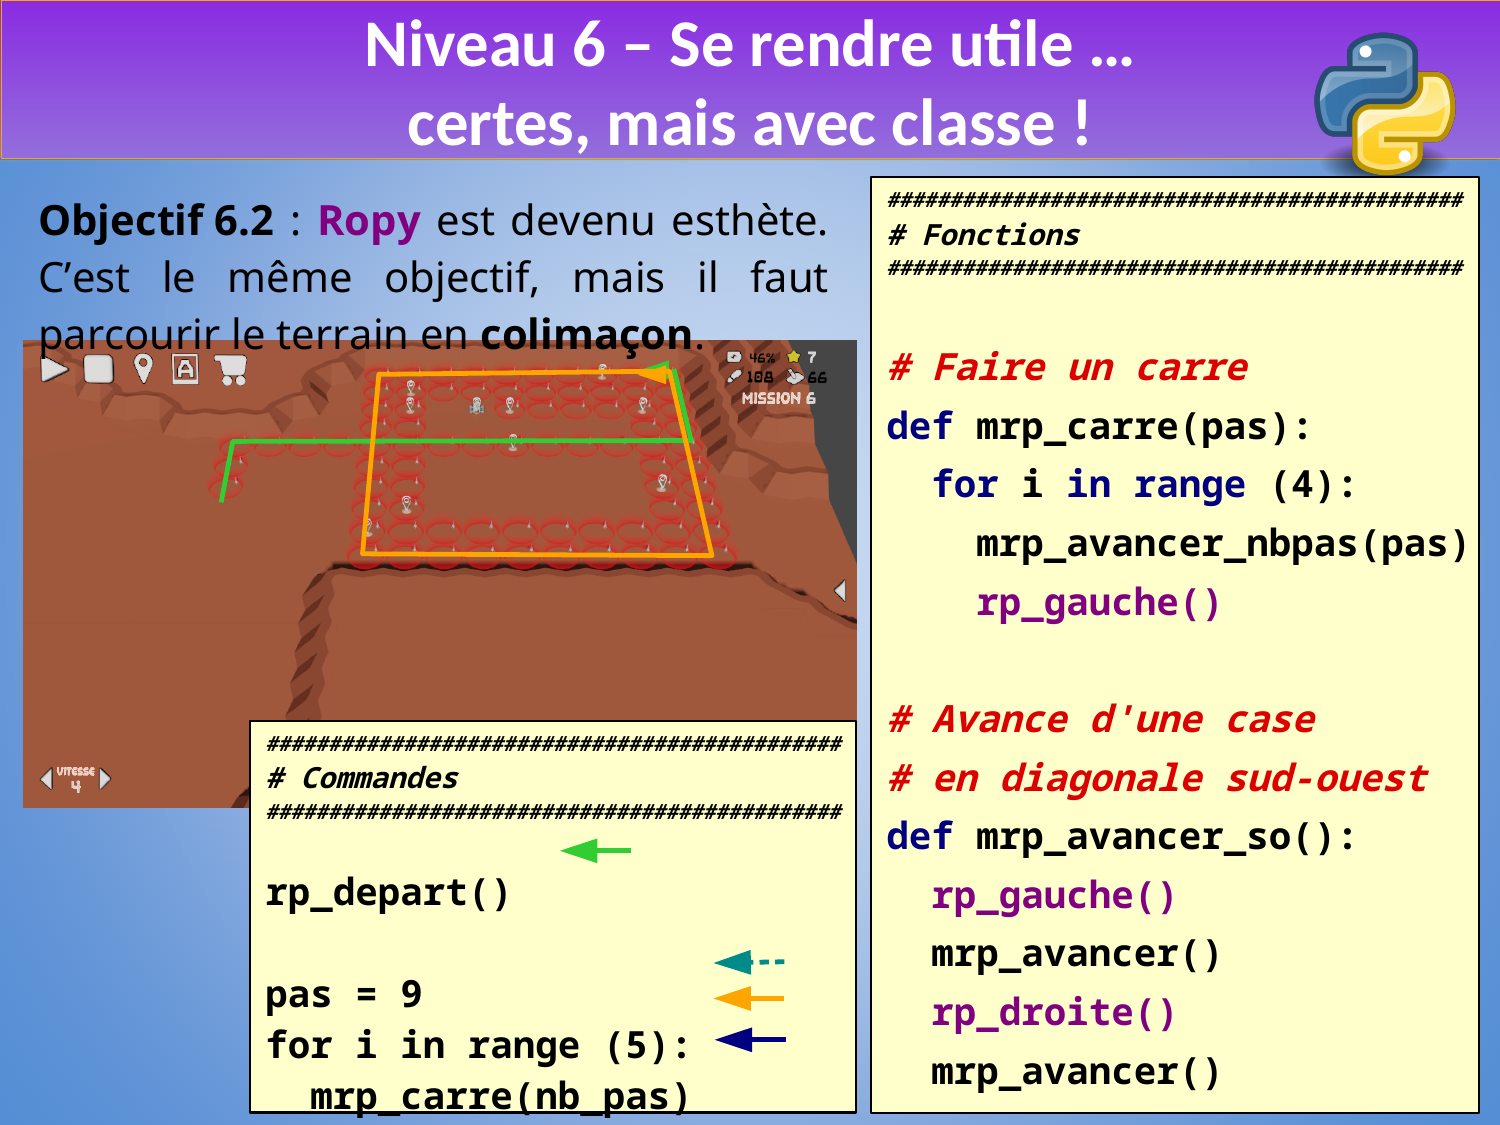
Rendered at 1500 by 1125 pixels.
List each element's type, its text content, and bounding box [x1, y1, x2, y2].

text_box Objectif 6.2 : Ropy est devenu esthète. C’est le même objectif, mais il faut parcourir le terrain en colimaçon. [23, 183, 845, 324]
text_box ############################################## # Commandes ############################################## rp_depart() pas = 9 for i in range (5): mrp_carre(nb_pas) mrp_avancer_so() nb_pas=nb_pas-2 [249, 720, 856, 1113]
text_box ############################################## # Fonctions ############################################## # Faire un carre def mrp_carre(pas): for i in range (4): mrp_avancer_nbpas(pas) rp_gauche() # Avance d'une case # en diagonale sud-ouest def mrp_avancer_so(): rp_gauche() mrp_avancer() rp_droite() mrp_avancer() [870, 177, 1480, 1114]
text_box Niveau 6 – Se rendre utile … certes, mais avec classe ! [0, 0, 1500, 159]
picture [0, 29, 1500, 1125]
